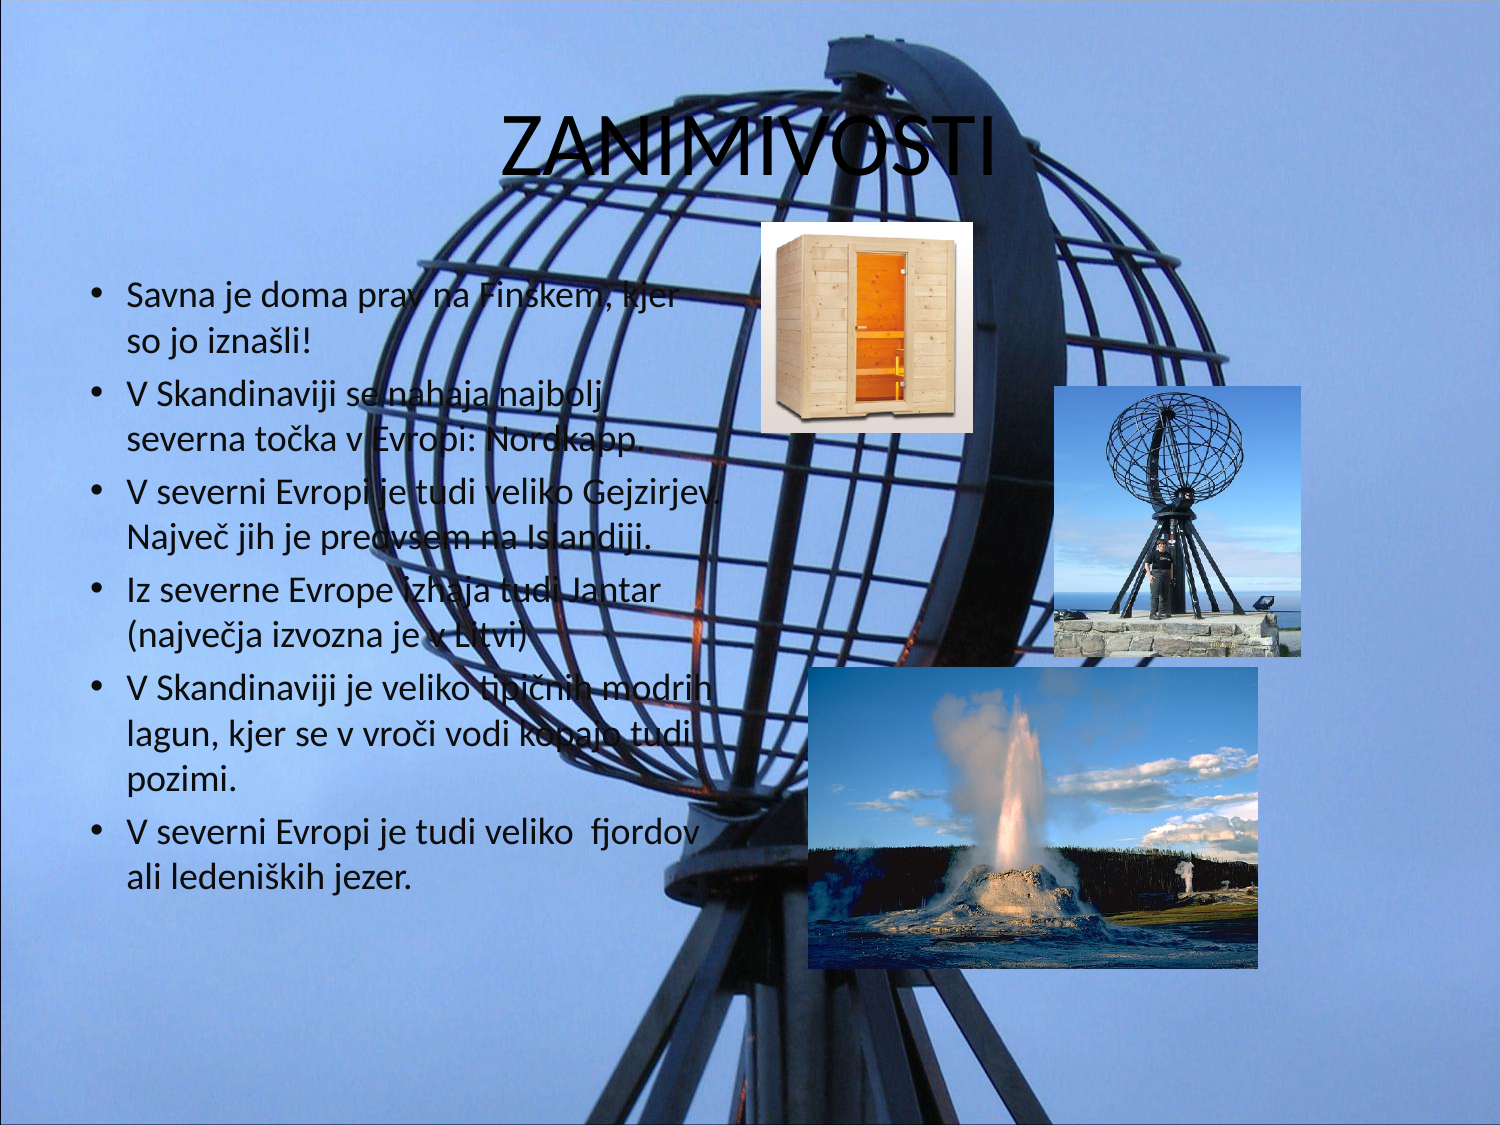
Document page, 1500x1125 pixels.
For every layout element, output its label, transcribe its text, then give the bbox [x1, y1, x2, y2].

picture [0, 0, 1500, 1125]
title ZANIMIVOSTI [75, 45, 1425, 233]
list Savna je doma prav na Finskem, kjer so jo iznašli! V Skandinaviji se nahaja najbolj severna točka v Evropi: Nordkapp. V severni Evropi je tudi veliko Gejzirjev. Največ jih je predvsem na Islandiji. Iz severne Evrope izhaja tudi Jantar (največja izvozna je v Litvi) V Skandinaviji je veliko tipičnih modrih lagun, kjer se v vroči vodi kopajo tudi pozimi. V severni Evropi je tudi veliko fjordov ali ledeniških jezer. [75, 262, 738, 1005]
